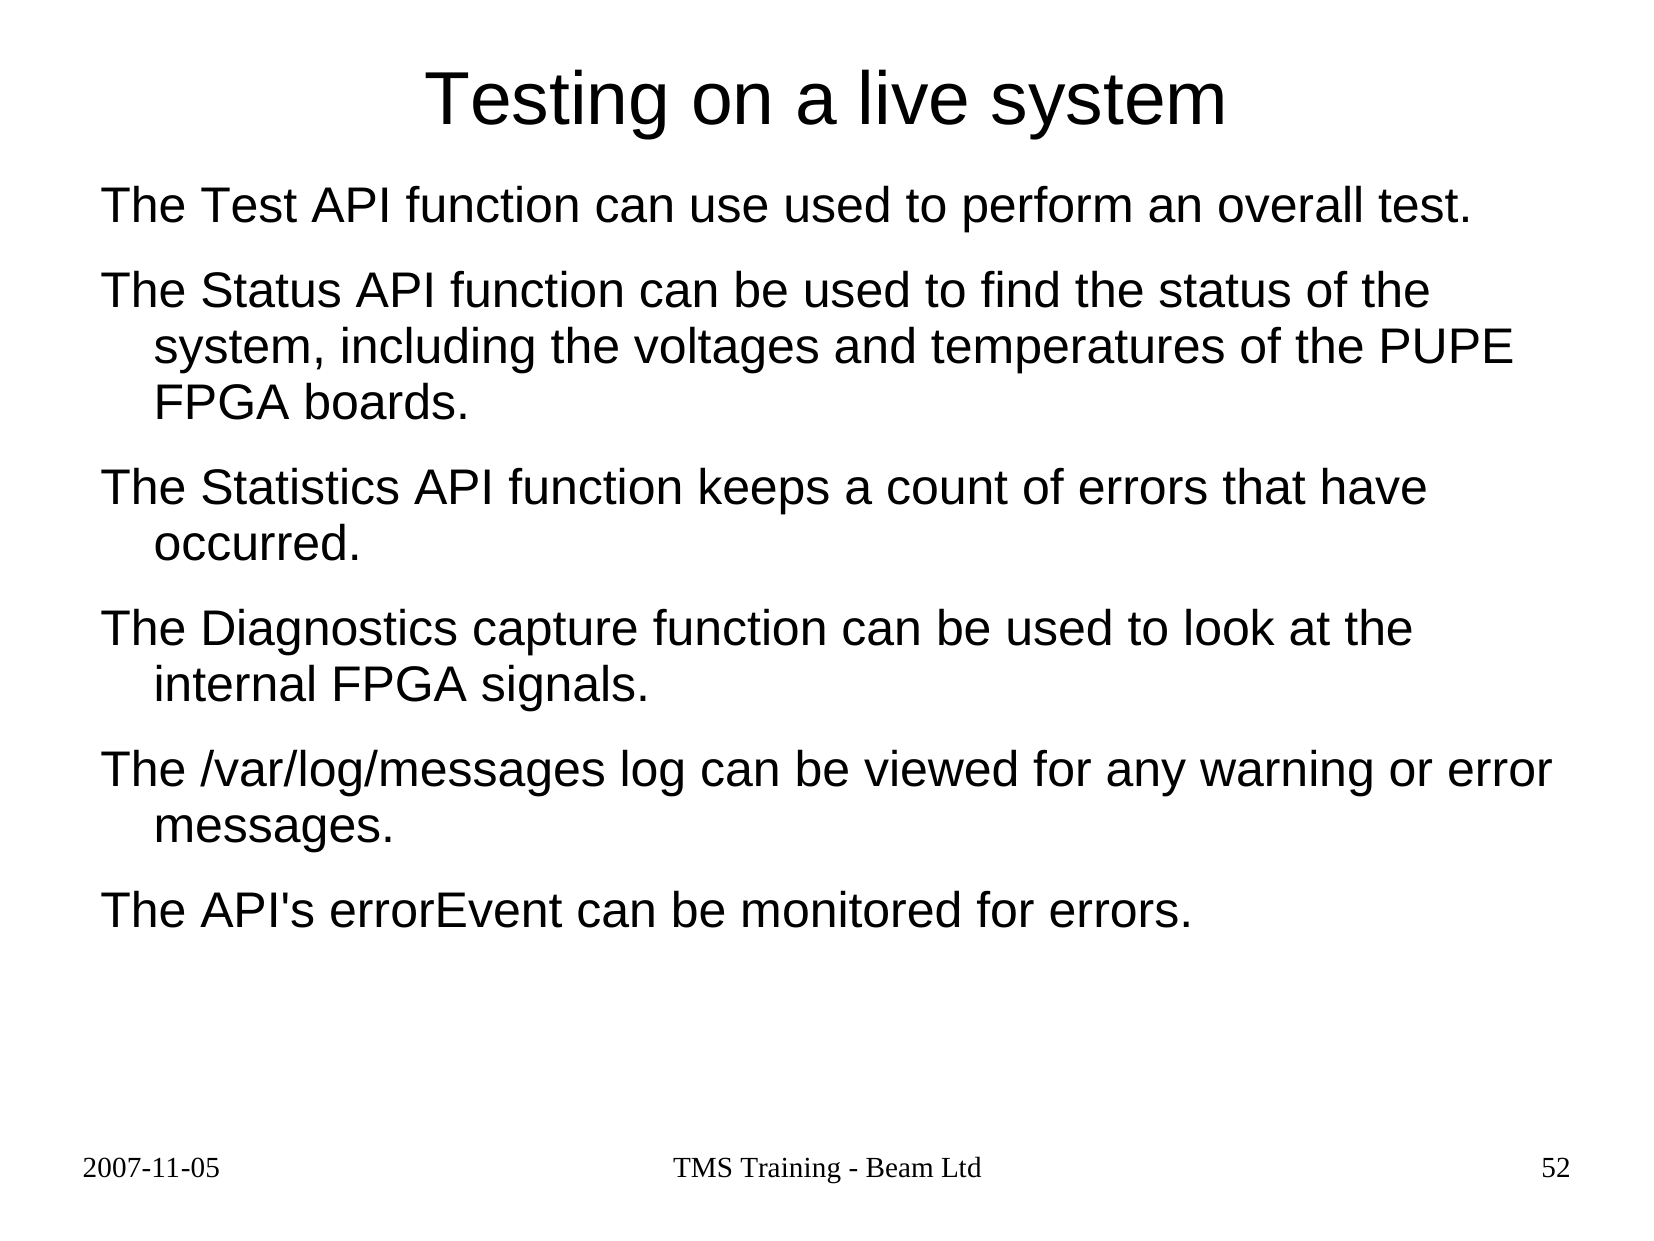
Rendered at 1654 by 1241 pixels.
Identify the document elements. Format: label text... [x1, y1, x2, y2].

title Testing on a live system [82, 49, 1571, 148]
list The Test API function can use used to perform an overall test. The Status API function can be used to find the status of the system, including the voltages and temperatures of the PUPE FPGA boards. The Statistics API function keeps a count of errors that have occurred. The Diagnostics capture function can be used to look at the internal FPGA signals. The /var/log/messages log can be viewed for any warning or error messages. The API's errorEvent can be monitored for errors. [82, 177, 1571, 1108]
